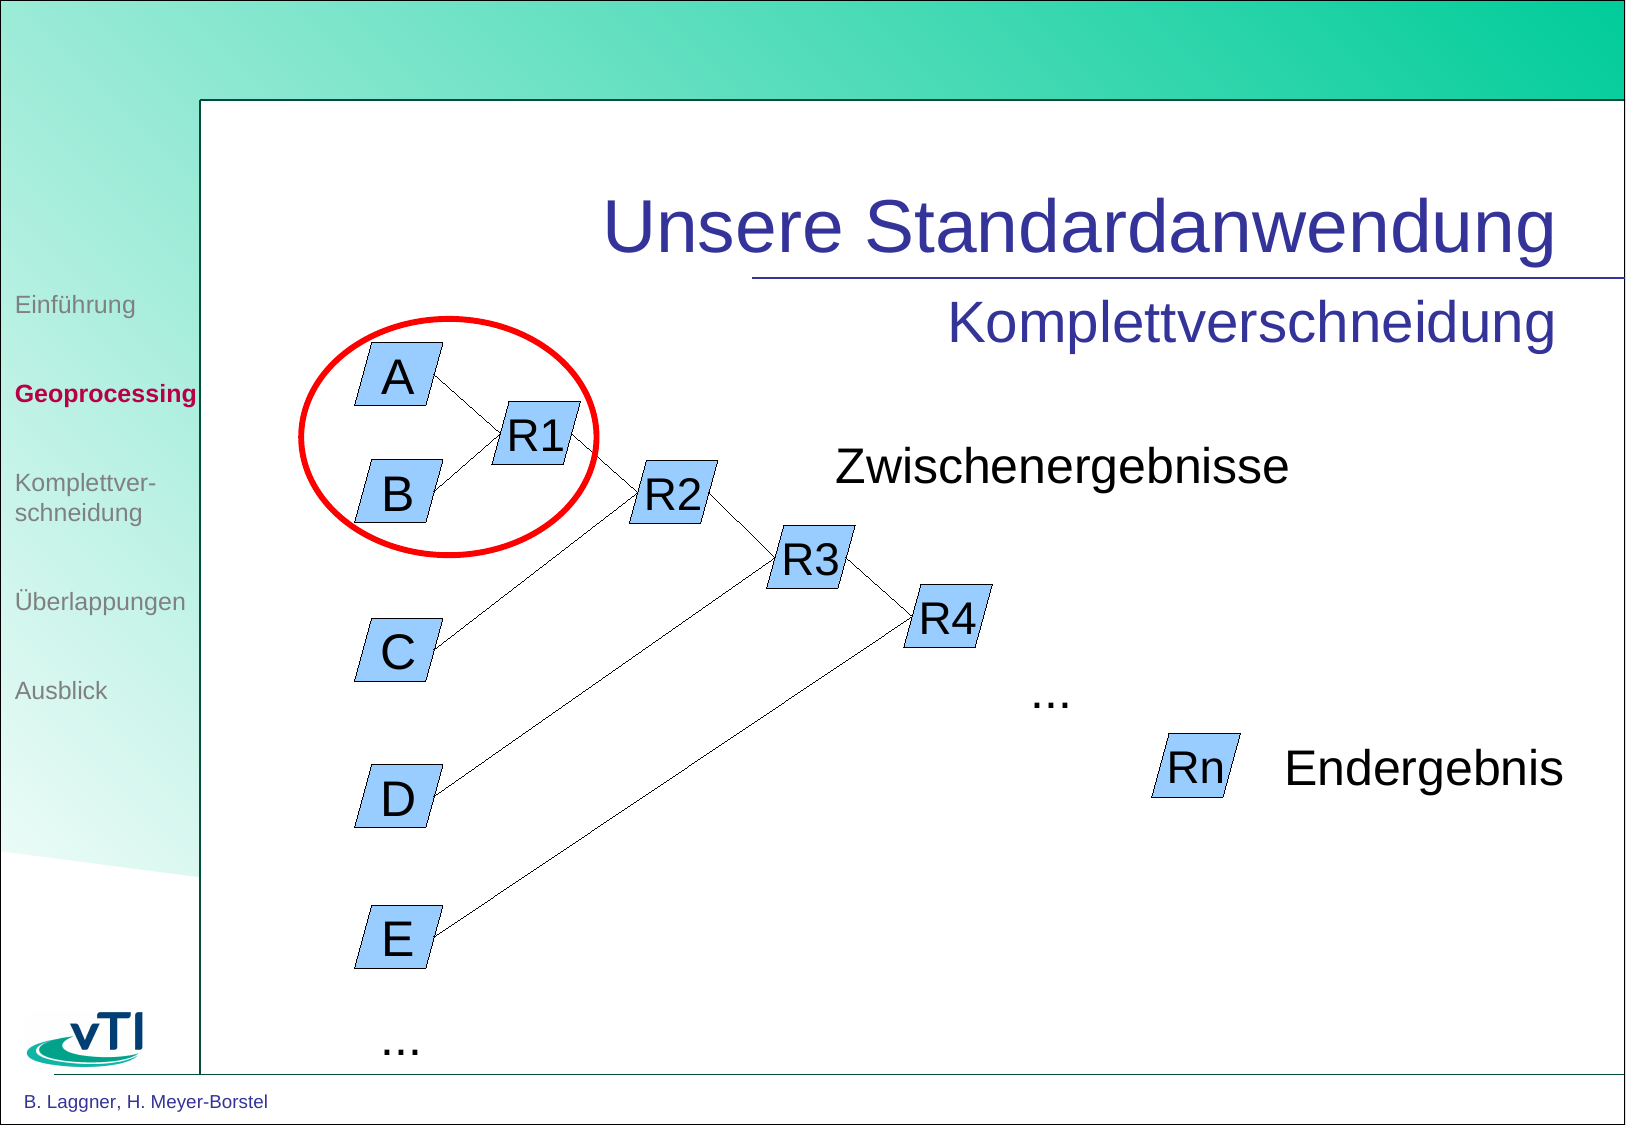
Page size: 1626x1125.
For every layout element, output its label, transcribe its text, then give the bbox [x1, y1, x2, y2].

text_box Rn [1151, 733, 1241, 798]
text_box Komplettverschneidung [931, 277, 1573, 713]
text_box Einführung Geoprocessing Komplettver-schneidung Überlappungen Ausblick [0, 281, 224, 747]
picture [26, 1011, 145, 1068]
text_box C [354, 618, 443, 682]
text_box Unsere Standardanwendung [587, 170, 1573, 276]
text_box Endergebnis [1269, 728, 1580, 804]
text_box ... [366, 998, 438, 1073]
text_box Zwischenergebnisse [820, 425, 1306, 501]
text_box A [354, 342, 443, 406]
text_box R3 [766, 525, 856, 589]
text_box R2 [629, 460, 718, 524]
text_box R1 [491, 401, 581, 465]
text_box R4 [903, 584, 993, 648]
text_box E [354, 905, 443, 969]
text_box ... [1015, 651, 1088, 727]
text_box D [354, 764, 443, 828]
text_box B [354, 459, 443, 523]
